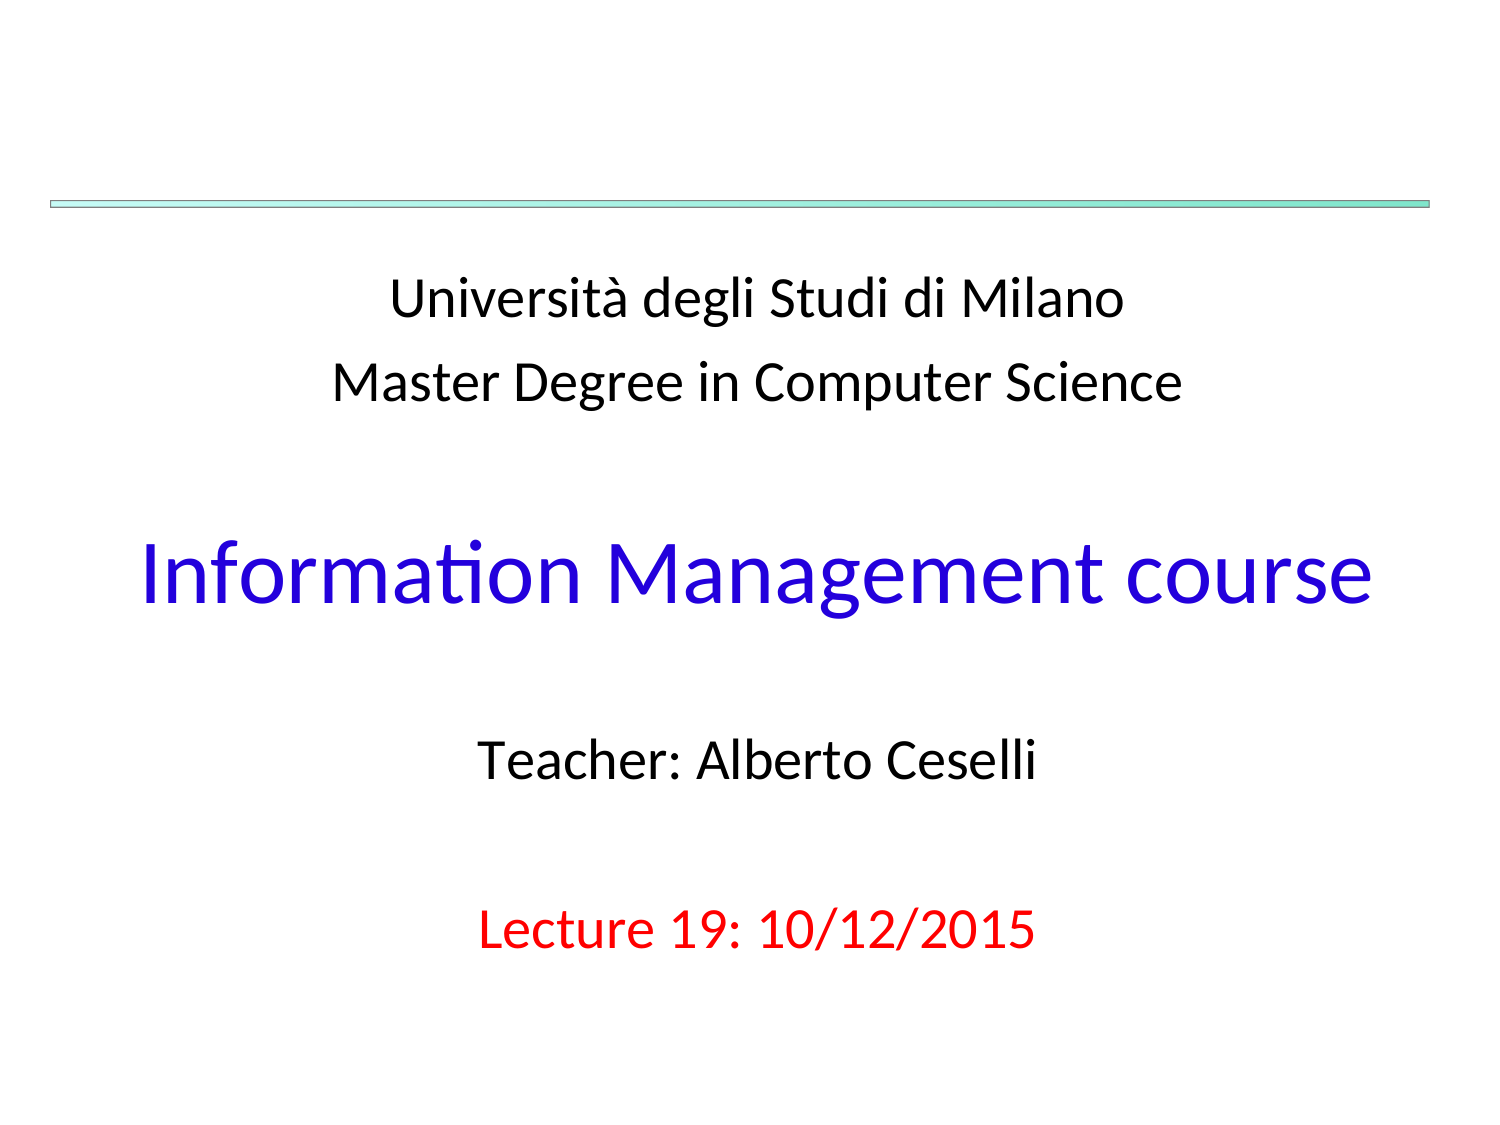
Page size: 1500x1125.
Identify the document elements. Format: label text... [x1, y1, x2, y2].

subtitle Università degli Studi di Milano Master Degree in Computer Science Information Management course Teacher: Alberto Ceselli Lecture 19: 10/12/2015 [124, 55, 1391, 1125]
